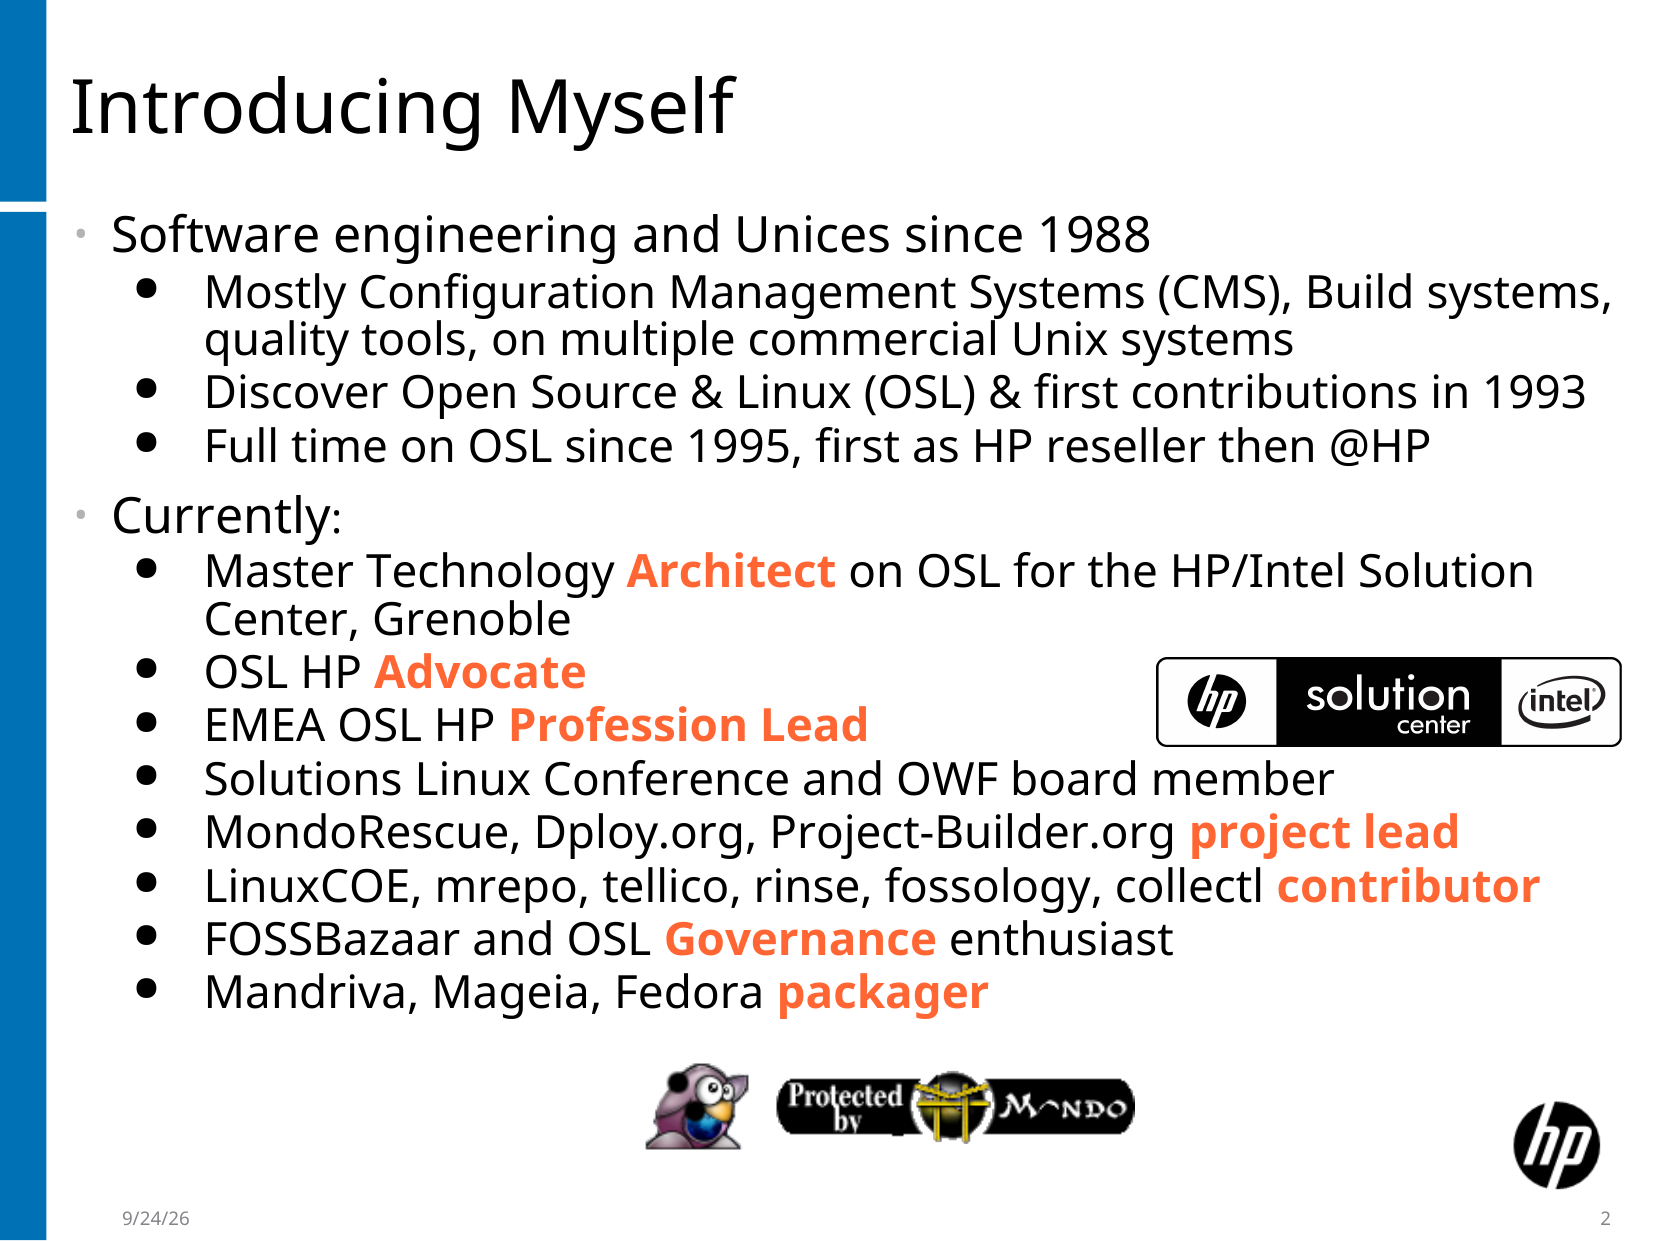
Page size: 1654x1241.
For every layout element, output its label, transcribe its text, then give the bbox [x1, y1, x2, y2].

title Introducing Myself [55, 64, 1430, 175]
list Software engineering and Unices since 1988 Mostly Configuration Management Systems (CMS), Build systems, quality tools, on multiple commercial Unix systems Discover Open Source & Linux (OSL) & first contributions in 1993 Full time on OSL since 1995, first as HP reseller then @HP Currently: Master Technology Architect on OSL for the HP/Intel Solution Center, Grenoble OSL HP Advocate EMEA OSL HP Profession Lead Solutions Linux Conference and OWF board member MondoRescue, Dploy.org, Project-Builder.org project lead LinuxCOE, mrepo, tellico, rinse, fossology, collectl contributor FOSSBazaar and OSL Governance enthusiast Mandriva, Mageia, Fedora packager [58, 204, 1642, 1229]
picture [1156, 657, 1622, 747]
picture [618, 1030, 1135, 1182]
